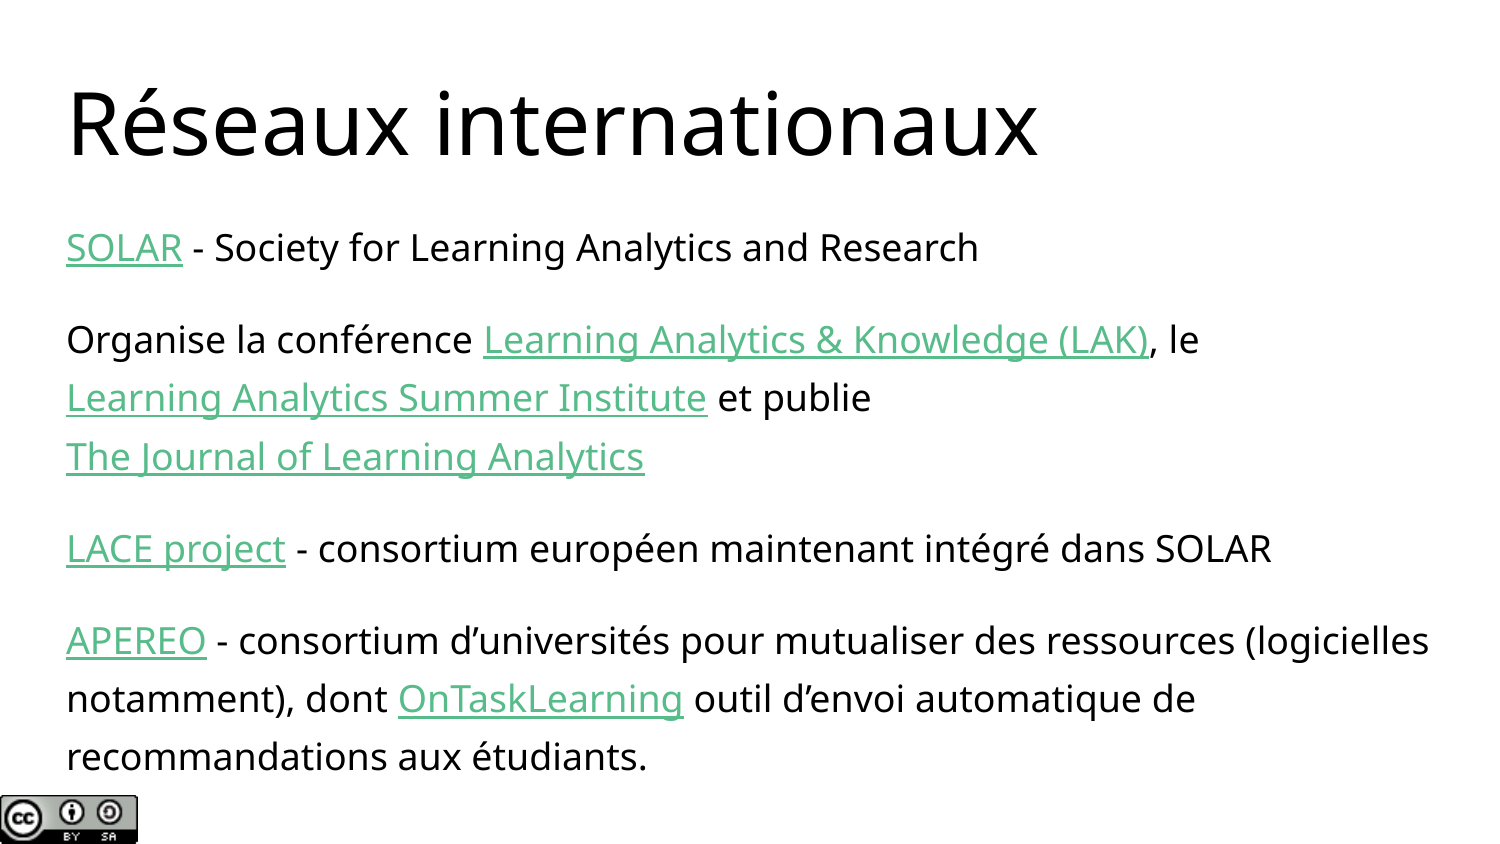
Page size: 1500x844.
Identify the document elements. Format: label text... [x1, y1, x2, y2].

picture [0, 795, 138, 844]
list SOLAR - Society for Learning Analytics and Research Organise la conférence Learning Analytics & Knowledge (LAK), le Learning Analytics Summer Institute et publie The Journal of Learning Analytics LACE project - consortium européen maintenant intégré dans SOLAR APEREO - consortium d’universités pour mutualiser des ressources (logicielles notamment), dont OnTaskLearning outil d’envoi automatique de recommandations aux étudiants. [51, 200, 1449, 752]
title Réseaux internationaux [51, 51, 1449, 189]
